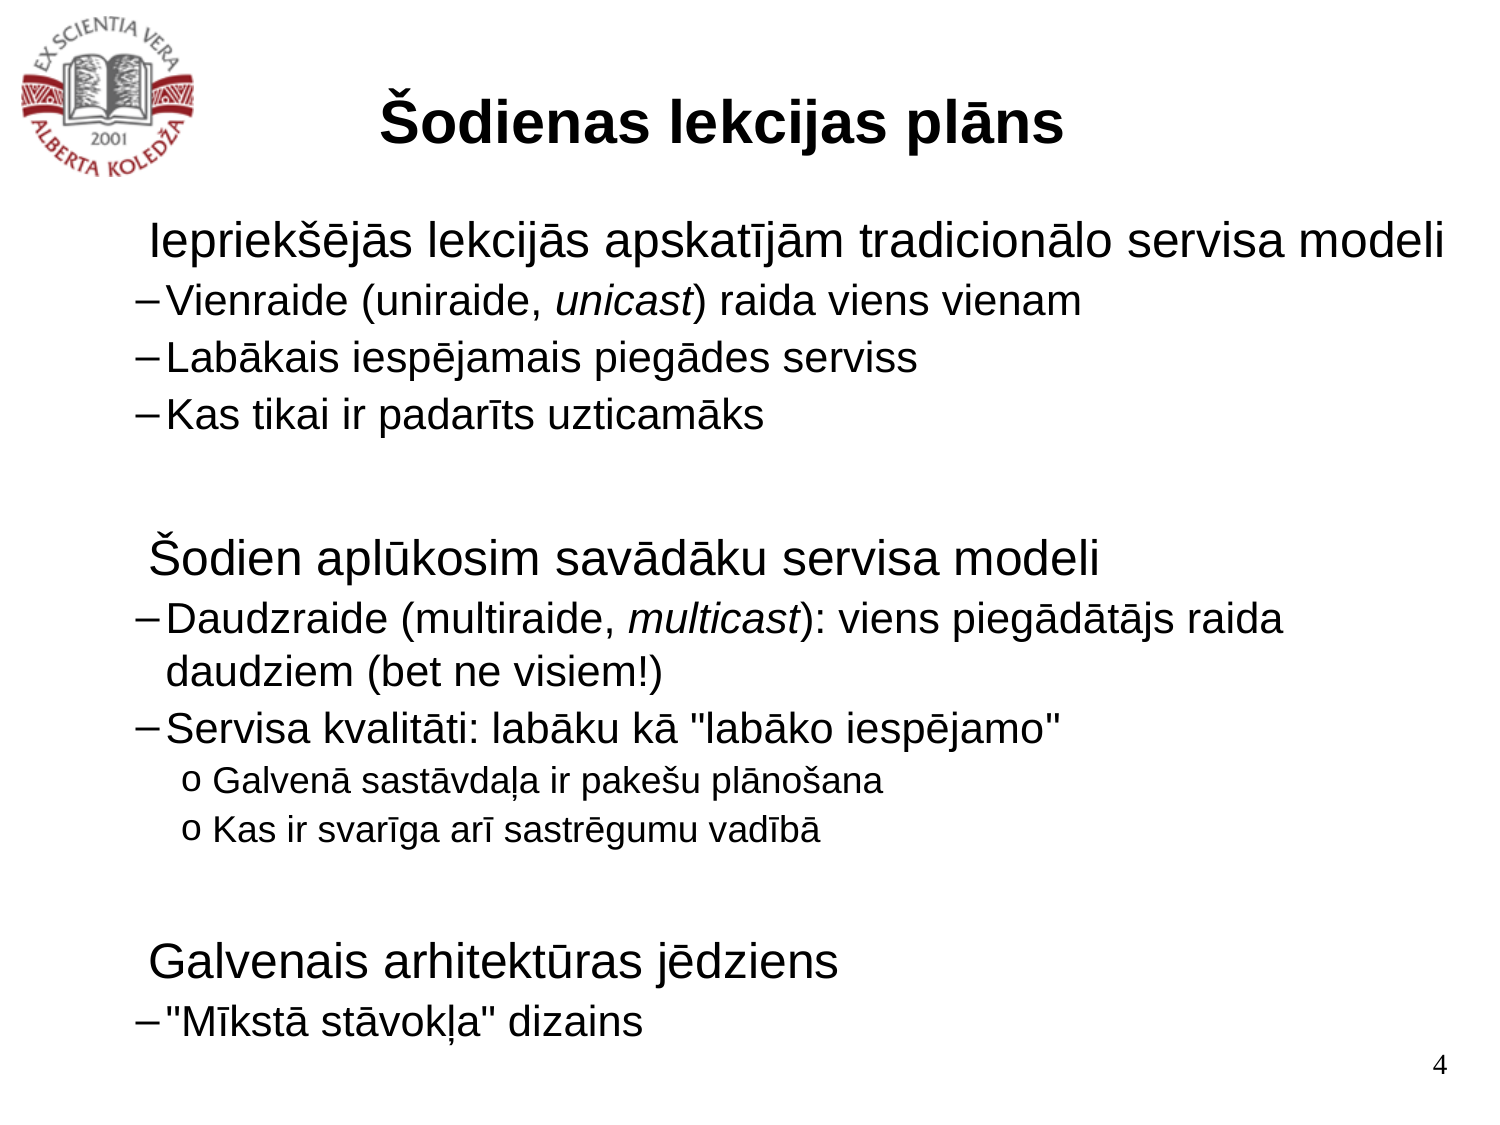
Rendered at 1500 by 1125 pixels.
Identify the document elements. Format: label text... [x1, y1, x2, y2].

text_box <skaitlis> [1312, 1037, 1463, 1101]
title Šodienas lekcijas plāns [50, 62, 1374, 175]
picture [21, 16, 194, 177]
list Iepriekšējās lekcijās apskatījām tradicionālo servisa modeli Vienraide (uniraide, unicast) raida viens vienam Labākais iespējamais piegādes serviss Kas tikai ir padarīts uzticamāks Šodien aplūkosim savādāku servisa modeli Daudzraide (multiraide, multicast): viens piegādātājs raida daudziem (bet ne visiem!) Servisa kvalitāti: labāku kā "labāko iespējamo" Galvenā sastāvdaļa ir pakešu plānošana Kas ir svarīga arī sastrēgumu vadībā Galvenais arhitektūras jēdziens "Mīkstā stāvokļa" dizains [74, 200, 1463, 1101]
